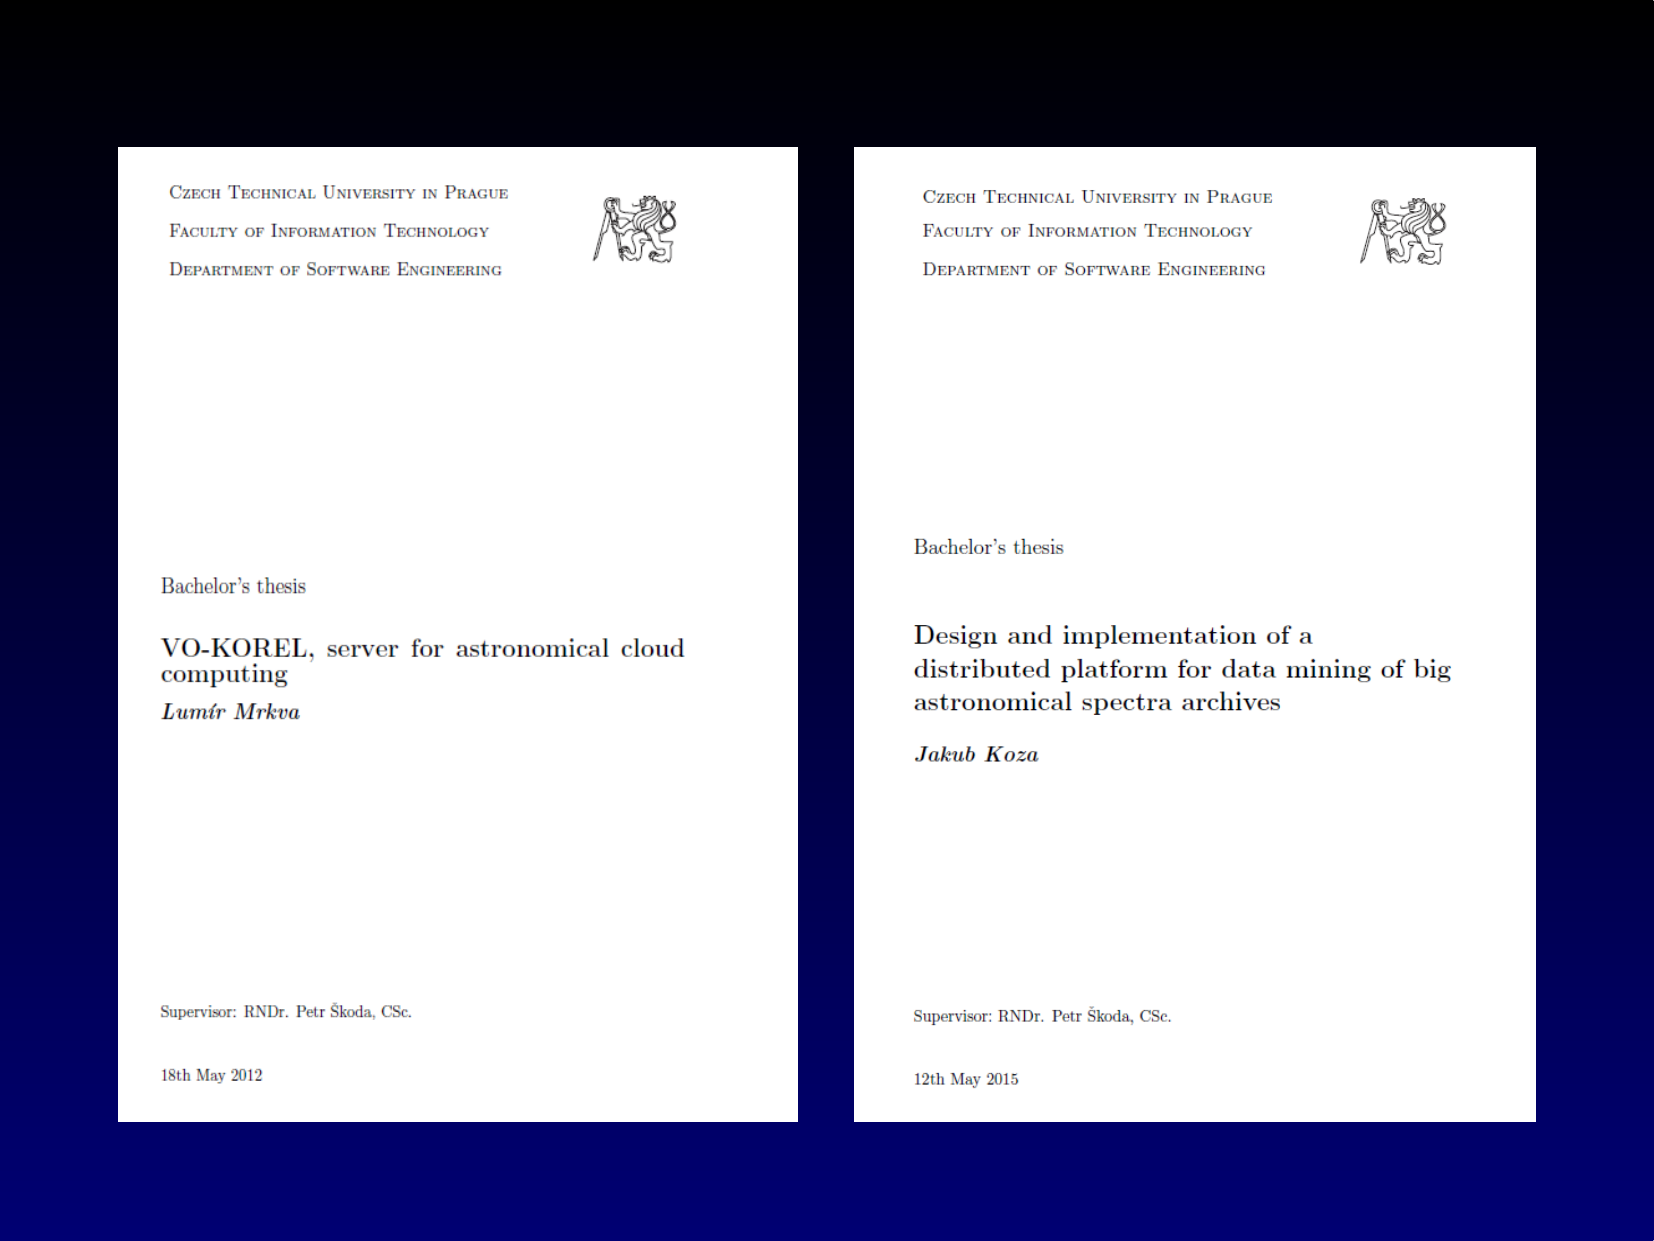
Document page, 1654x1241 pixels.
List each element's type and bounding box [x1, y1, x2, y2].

picture [854, 147, 1536, 1123]
picture [118, 147, 798, 1123]
